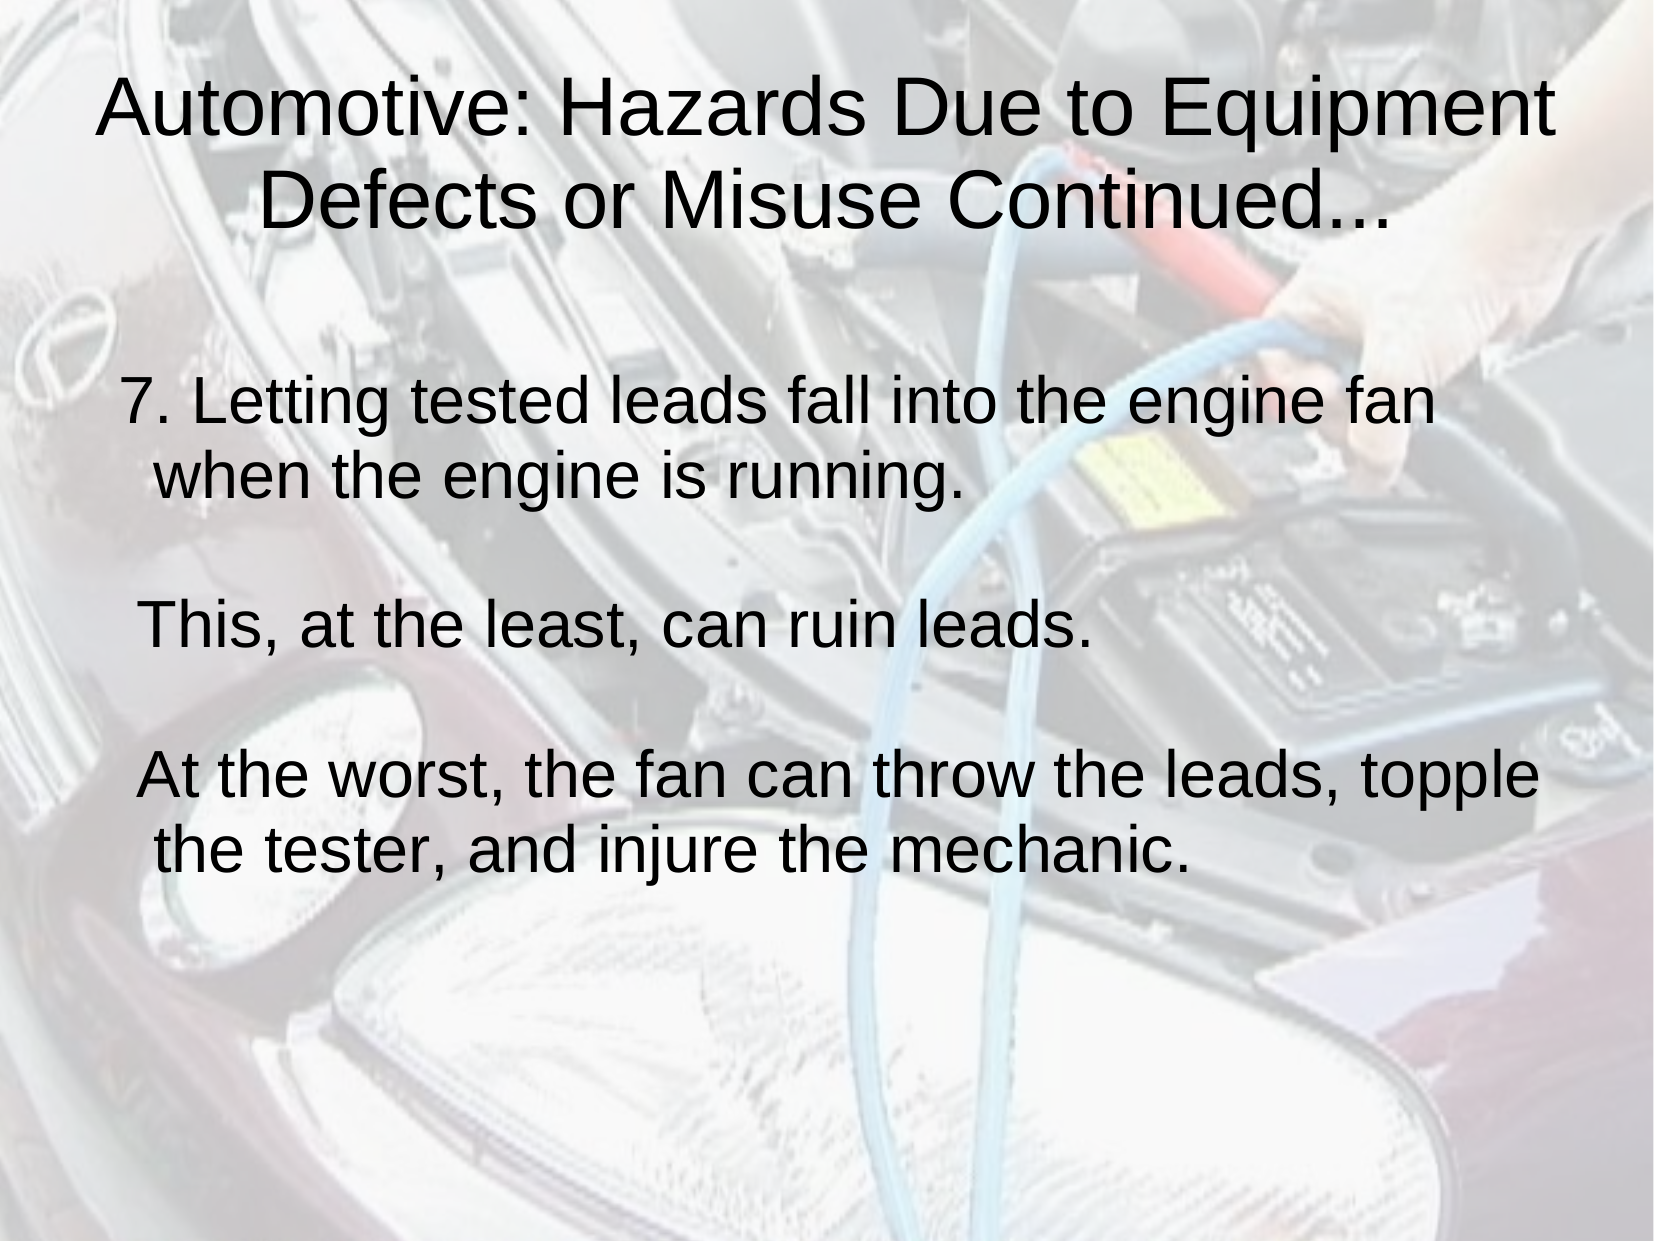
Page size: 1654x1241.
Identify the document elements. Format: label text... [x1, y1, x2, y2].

picture [0, 0, 1654, 1241]
subtitle 7. Letting tested leads fall into the engine fan when the engine is running. This, at the least, can ruin leads. At the worst, the fan can throw the leads, topple the tester, and injure the mechanic. [82, 297, 1571, 1102]
title Automotive: Hazards Due to Equipment Defects or Misuse Continued... [82, 56, 1571, 250]
